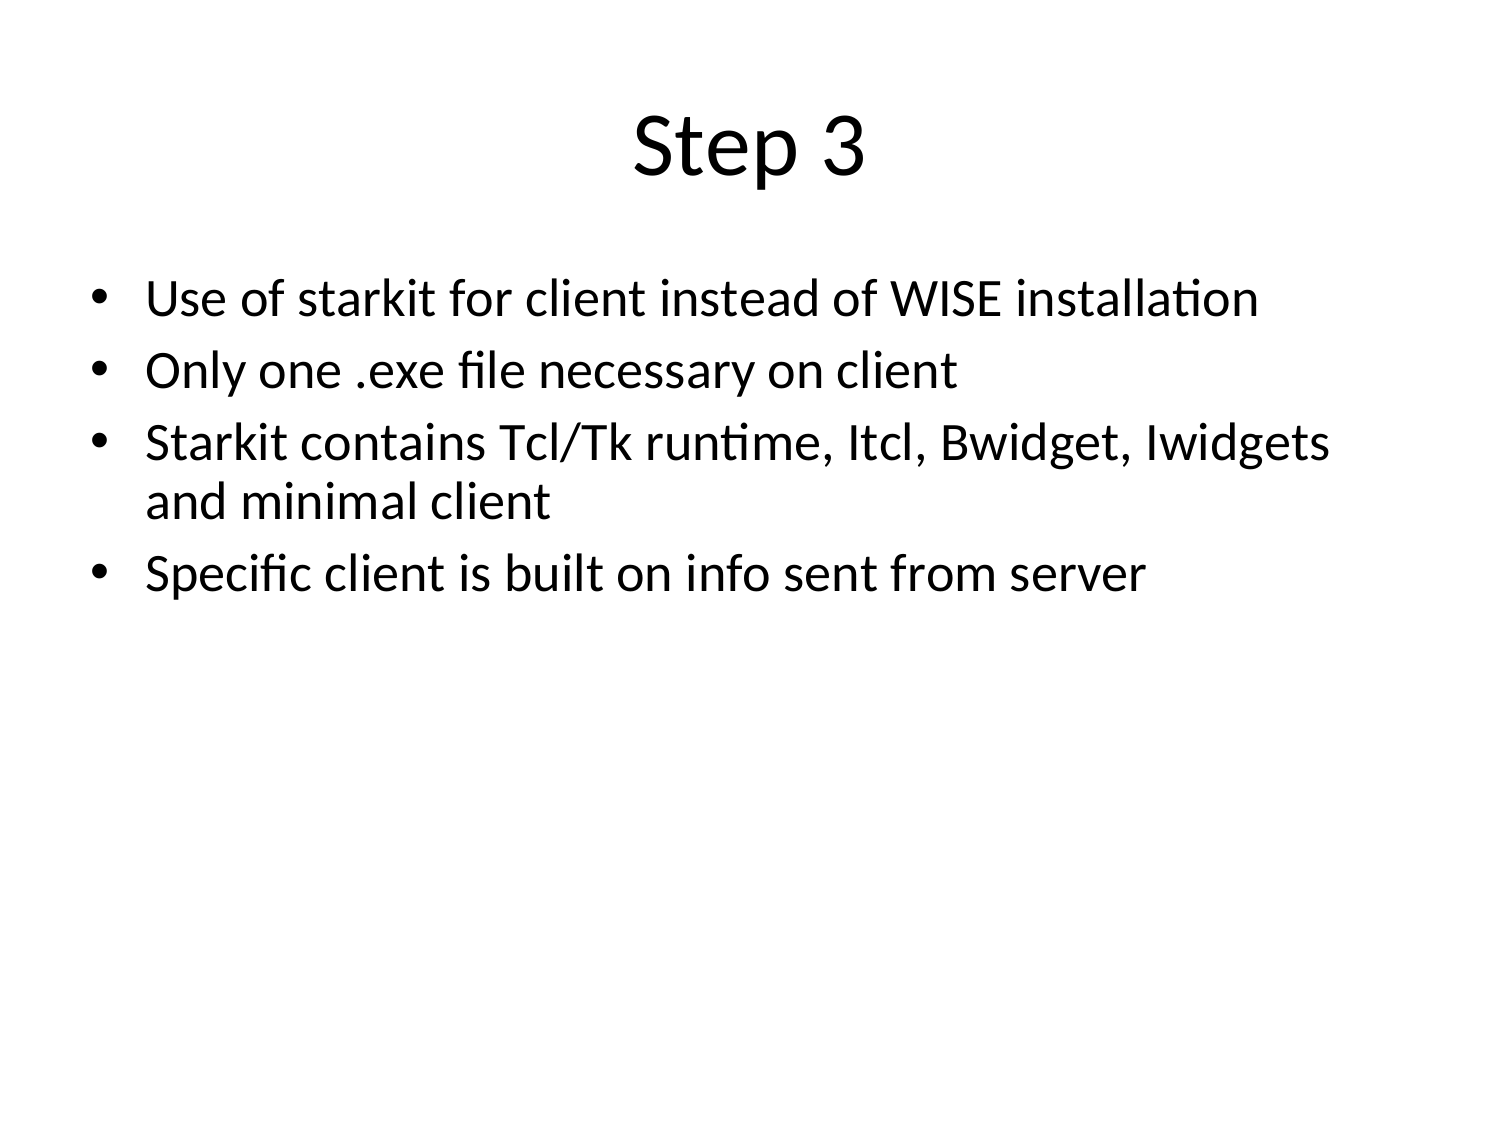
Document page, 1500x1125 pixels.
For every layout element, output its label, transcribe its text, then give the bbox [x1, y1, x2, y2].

text_box Use of starkit for client instead of WISE installation Only one .exe file necessary on client Starkit contains Tcl/Tk runtime, Itcl, Bwidget, Iwidgets and minimal client Specific client is built on info sent from server [75, 262, 1426, 1101]
text_box Step 3‏ [75, 45, 1426, 233]
